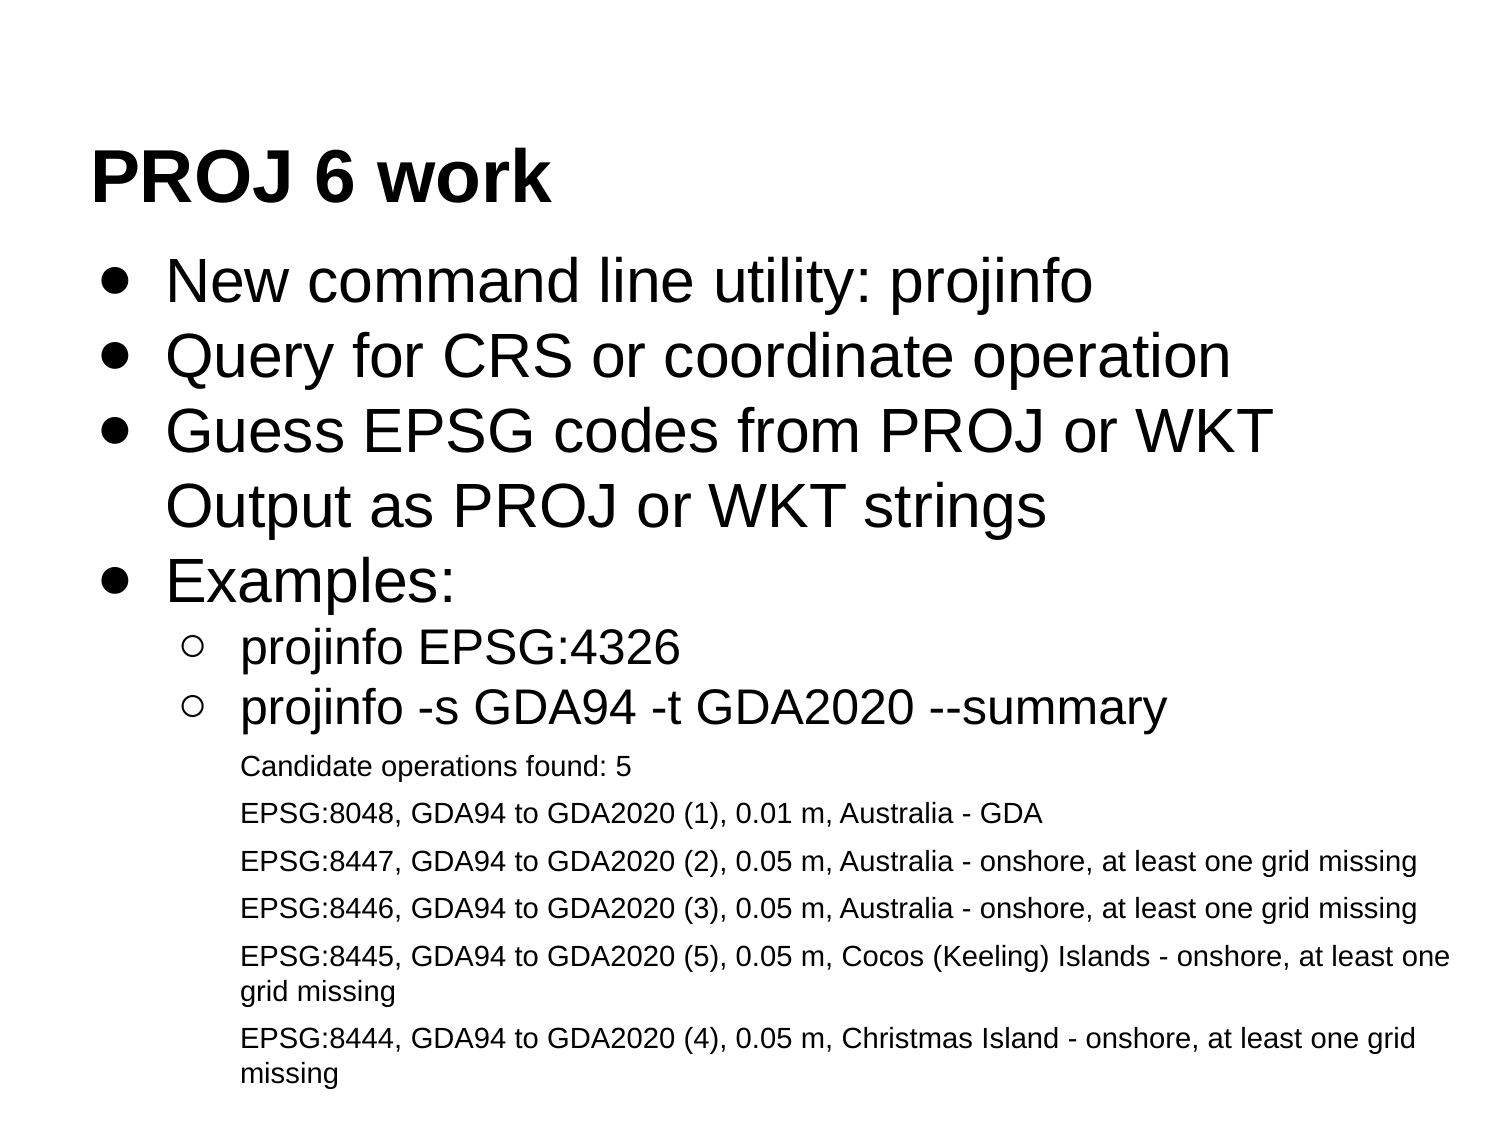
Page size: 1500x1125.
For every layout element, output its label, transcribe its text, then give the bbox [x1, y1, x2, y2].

list New command line utility: projinfo Query for CRS or coordinate operation Guess EPSG codes from PROJ or WKT Output as PROJ or WKT strings Examples: projinfo EPSG:4326 projinfo -s GDA94 -t GDA2020 --summary Candidate operations found: 5 EPSG:8048, GDA94 to GDA2020 (1), 0.01 m, Australia - GDA EPSG:8447, GDA94 to GDA2020 (2), 0.05 m, Australia - onshore, at least one grid missing EPSG:8446, GDA94 to GDA2020 (3), 0.05 m, Australia - onshore, at least one grid missing EPSG:8445, GDA94 to GDA2020 (5), 0.05 m, Cocos (Keeling) Islands - onshore, at least one grid missing EPSG:8444, GDA94 to GDA2020 (4), 0.05 m, Christmas Island - onshore, at least one grid missing [75, 224, 1473, 1040]
title PROJ 6 work [75, 45, 1425, 224]
